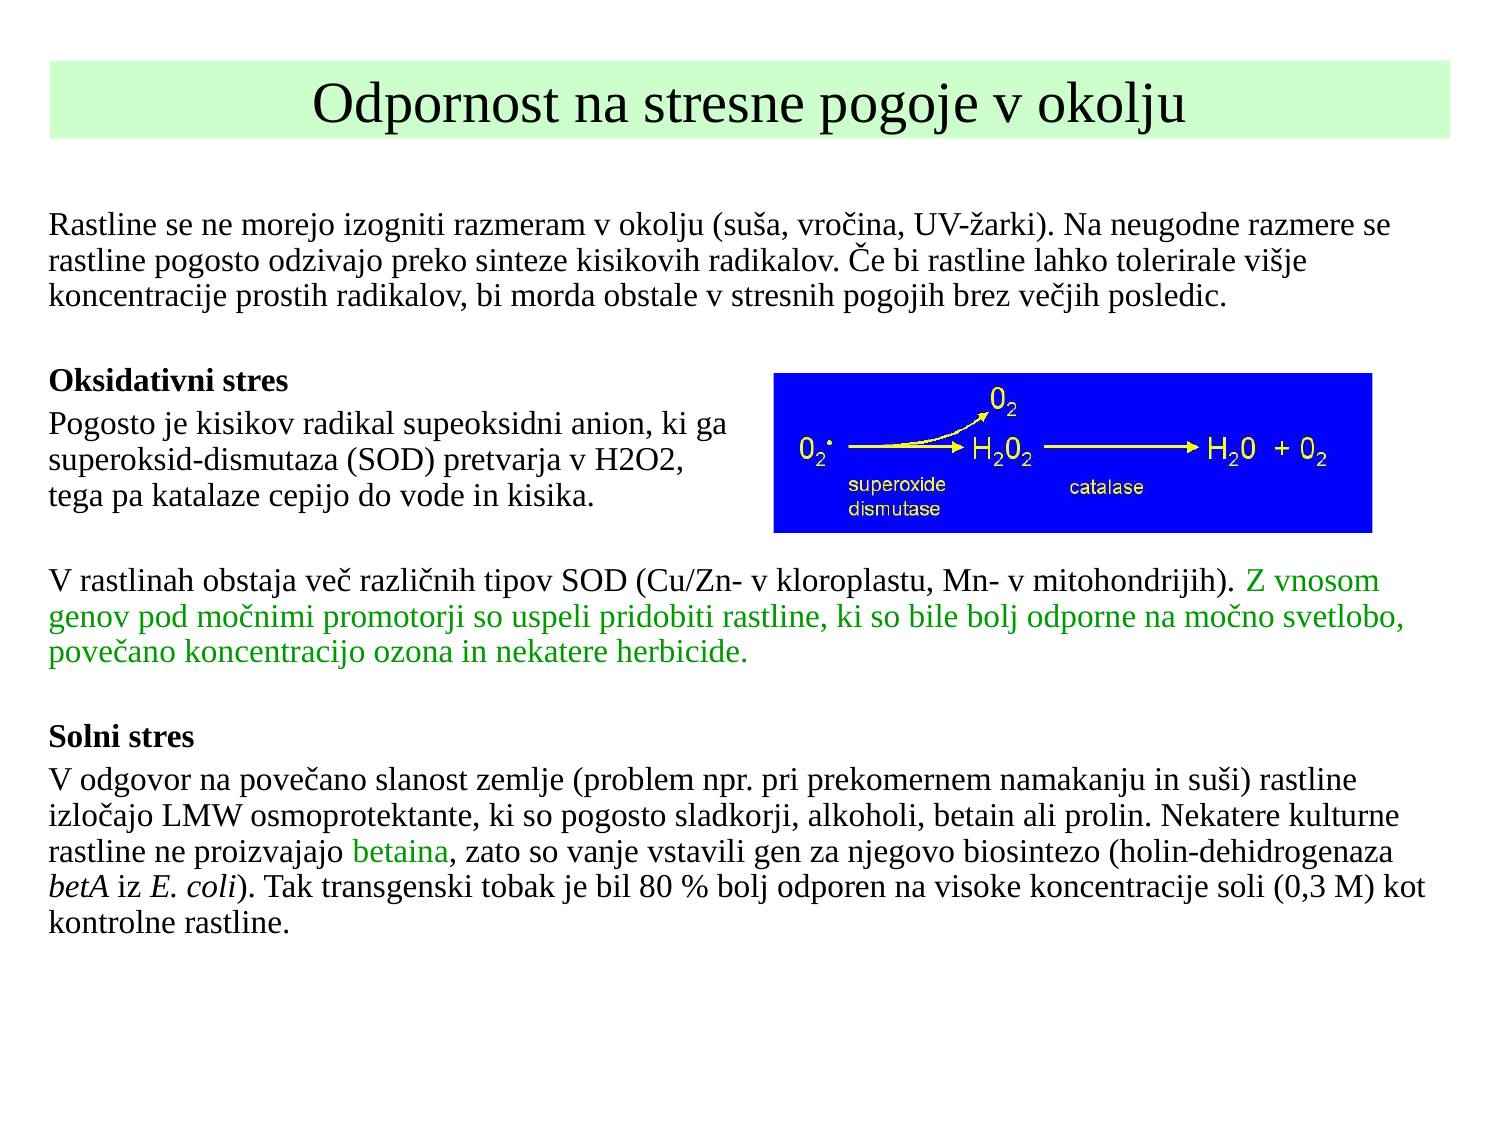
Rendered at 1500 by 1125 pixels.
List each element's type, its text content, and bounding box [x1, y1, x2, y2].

title Odpornost na stresne pogoje v okolju [50, 60, 1450, 139]
picture [773, 373, 1373, 533]
list Rastline se ne morejo izogniti razmeram v okolju (suša, vročina, UV-žarki). Na neugodne razmere se rastline pogosto odzivajo preko sinteze kisikovih radikalov. Če bi rastline lahko tolerirale višje koncentracije prostih radikalov, bi morda obstale v stresnih pogojih brez večjih posledic. Oksidativni stres Pogosto je kisikov radikal supeoksidni anion, ki ga superoksid-dismutaza (SOD) pretvarja v H2O2, tega pa katalaze cepijo do vode in kisika. V rastlinah obstaja več različnih tipov SOD (Cu/Zn- v kloroplastu, Mn- v mitohondrijih). Z vnosom genov pod močnimi promotorji so uspeli pridobiti rastline, ki so bile bolj odporne na močno svetlobo, povečano koncentracijo ozona in nekatere herbicide. Solni stres V odgovor na povečano slanost zemlje (problem npr. pri prekomernem namakanju in suši) rastline izločajo LMW osmoprotektante, ki so pogosto sladkorji, alkoholi, betain ali prolin. Nekatere kulturne rastline ne proizvajajo betaina, zato so vanje vstavili gen za njegovo biosintezo (holin-dehidrogenaza betA iz E. coli). Tak transgenski tobak je bil 80 % bolj odporen na visoke koncentracije soli (0,3 M) kot kontrolne rastline. [33, 198, 1450, 1082]
